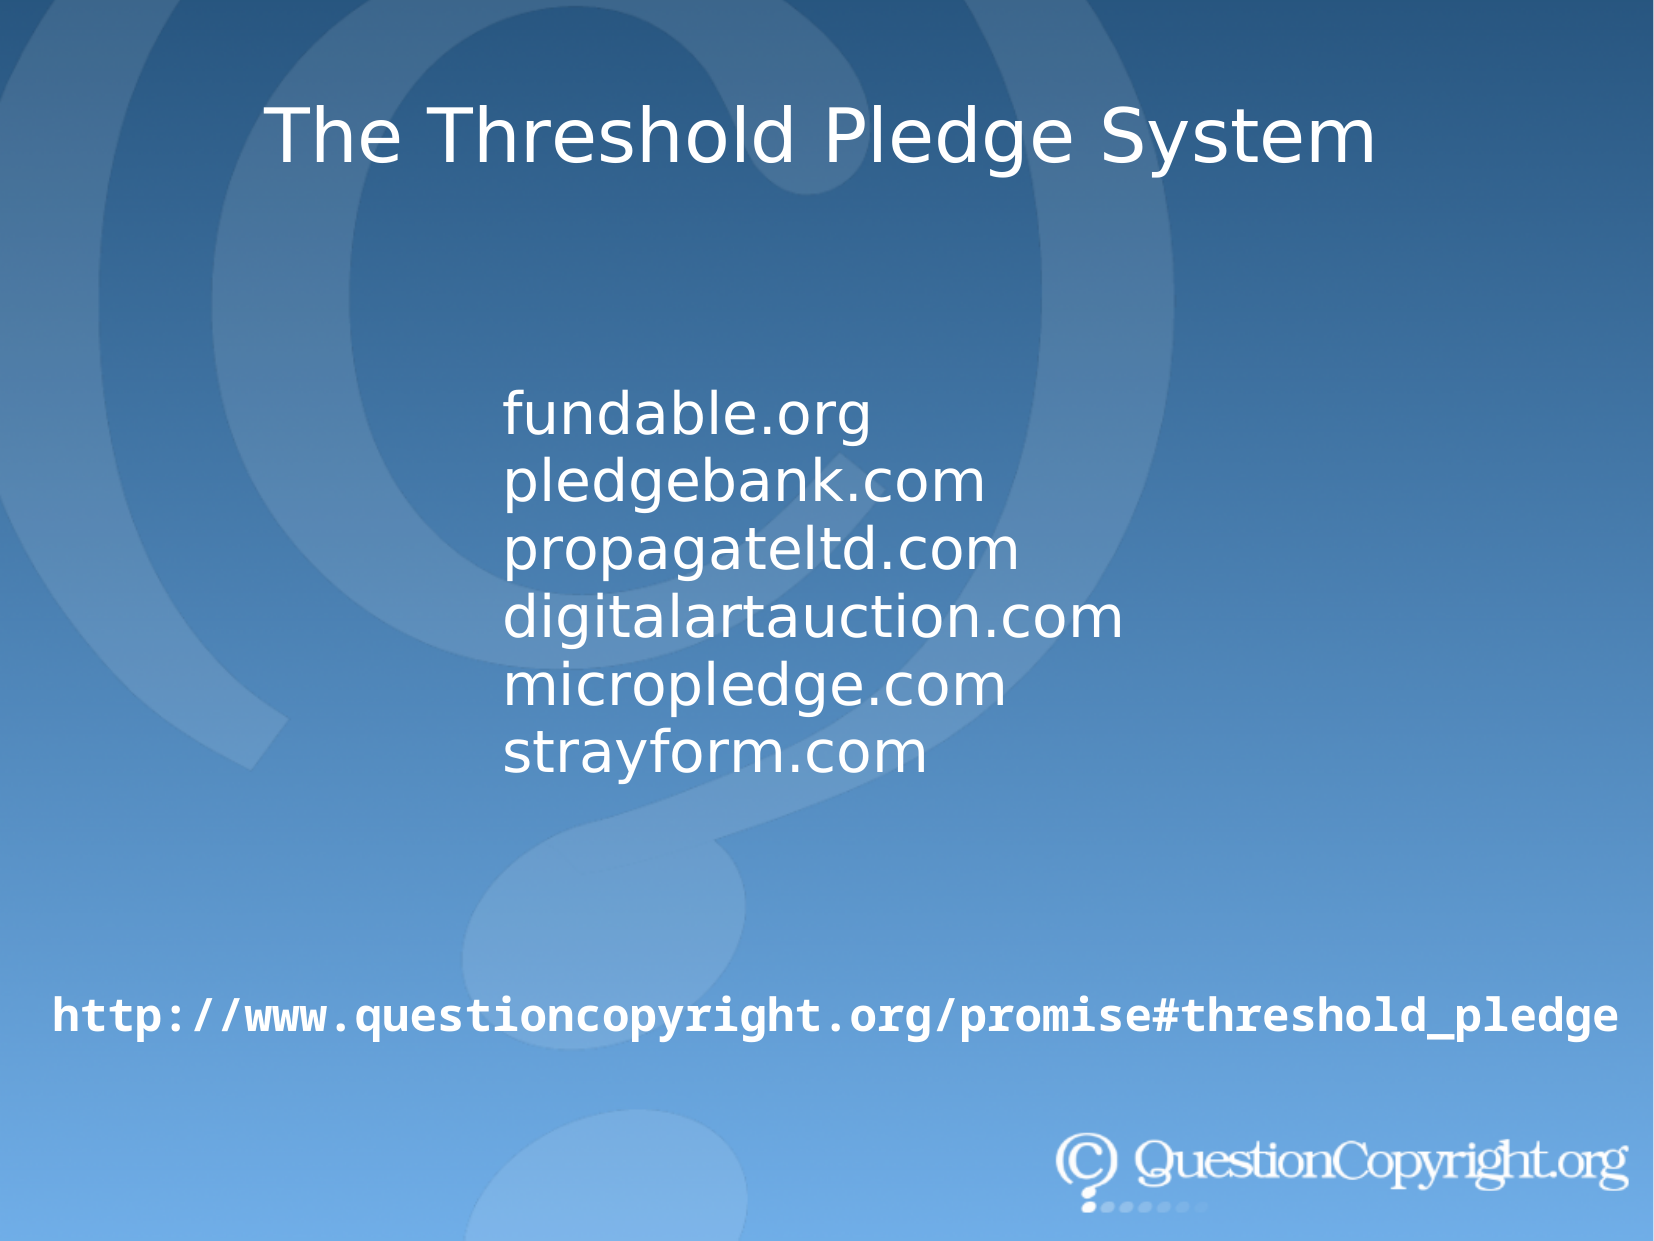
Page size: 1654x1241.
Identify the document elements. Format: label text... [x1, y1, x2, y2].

text_box The Threshold Pledge System [249, 85, 1395, 188]
text_box fundable.org pledgebank.com propagateltd.com digitalartauction.com micropledge.com strayform.com [487, 372, 1141, 795]
picture [0, 0, 1654, 1241]
text_box http://www.questioncopyright.org/promise#threshold_pledge [37, 975, 1635, 1045]
